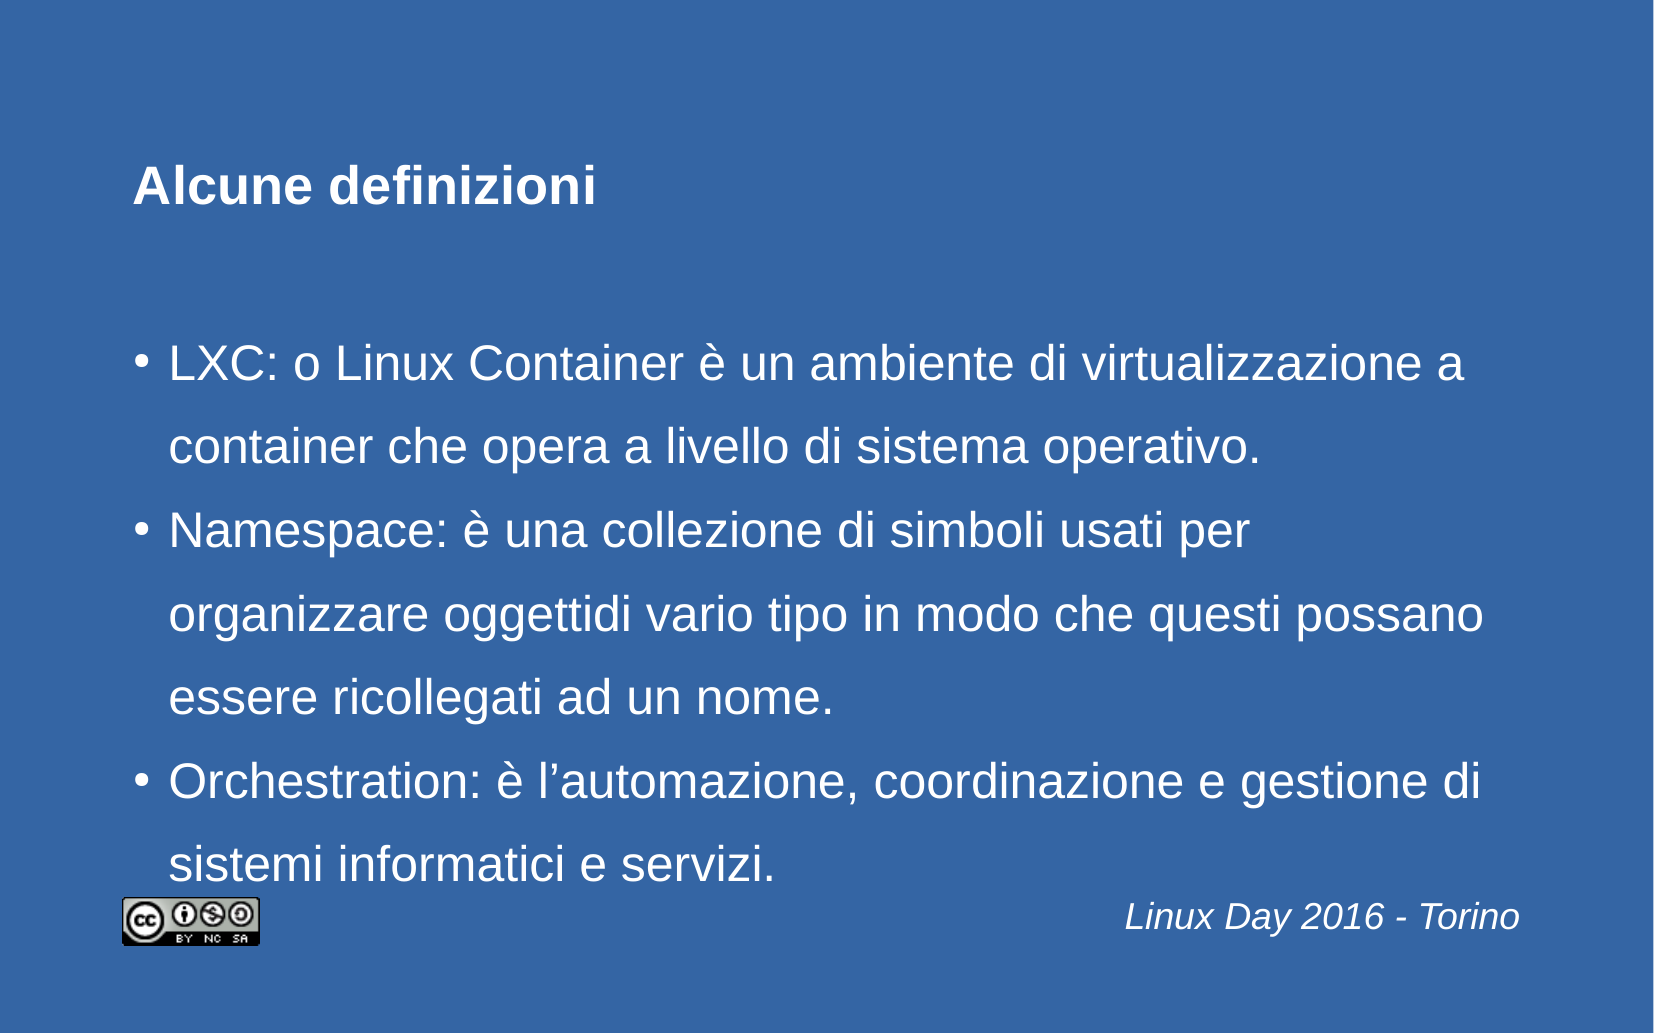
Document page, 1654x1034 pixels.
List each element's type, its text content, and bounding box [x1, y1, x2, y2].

text_box Alcune definizioni LXC: o Linux Container è un ambiente di virtualizzazione a container che opera a livello di sistema operativo. Namespace: è una collezione di simboli usati per organizzare oggettidi vario tipo in modo che questi possano essere ricollegati ad un nome. Orchestration: è l’automazione, coordinazione e gestione di sistemi informatici e servizi. [118, 118, 1536, 870]
picture [122, 897, 260, 946]
text_box Linux Day 2016 - Torino [1109, 887, 1536, 1034]
